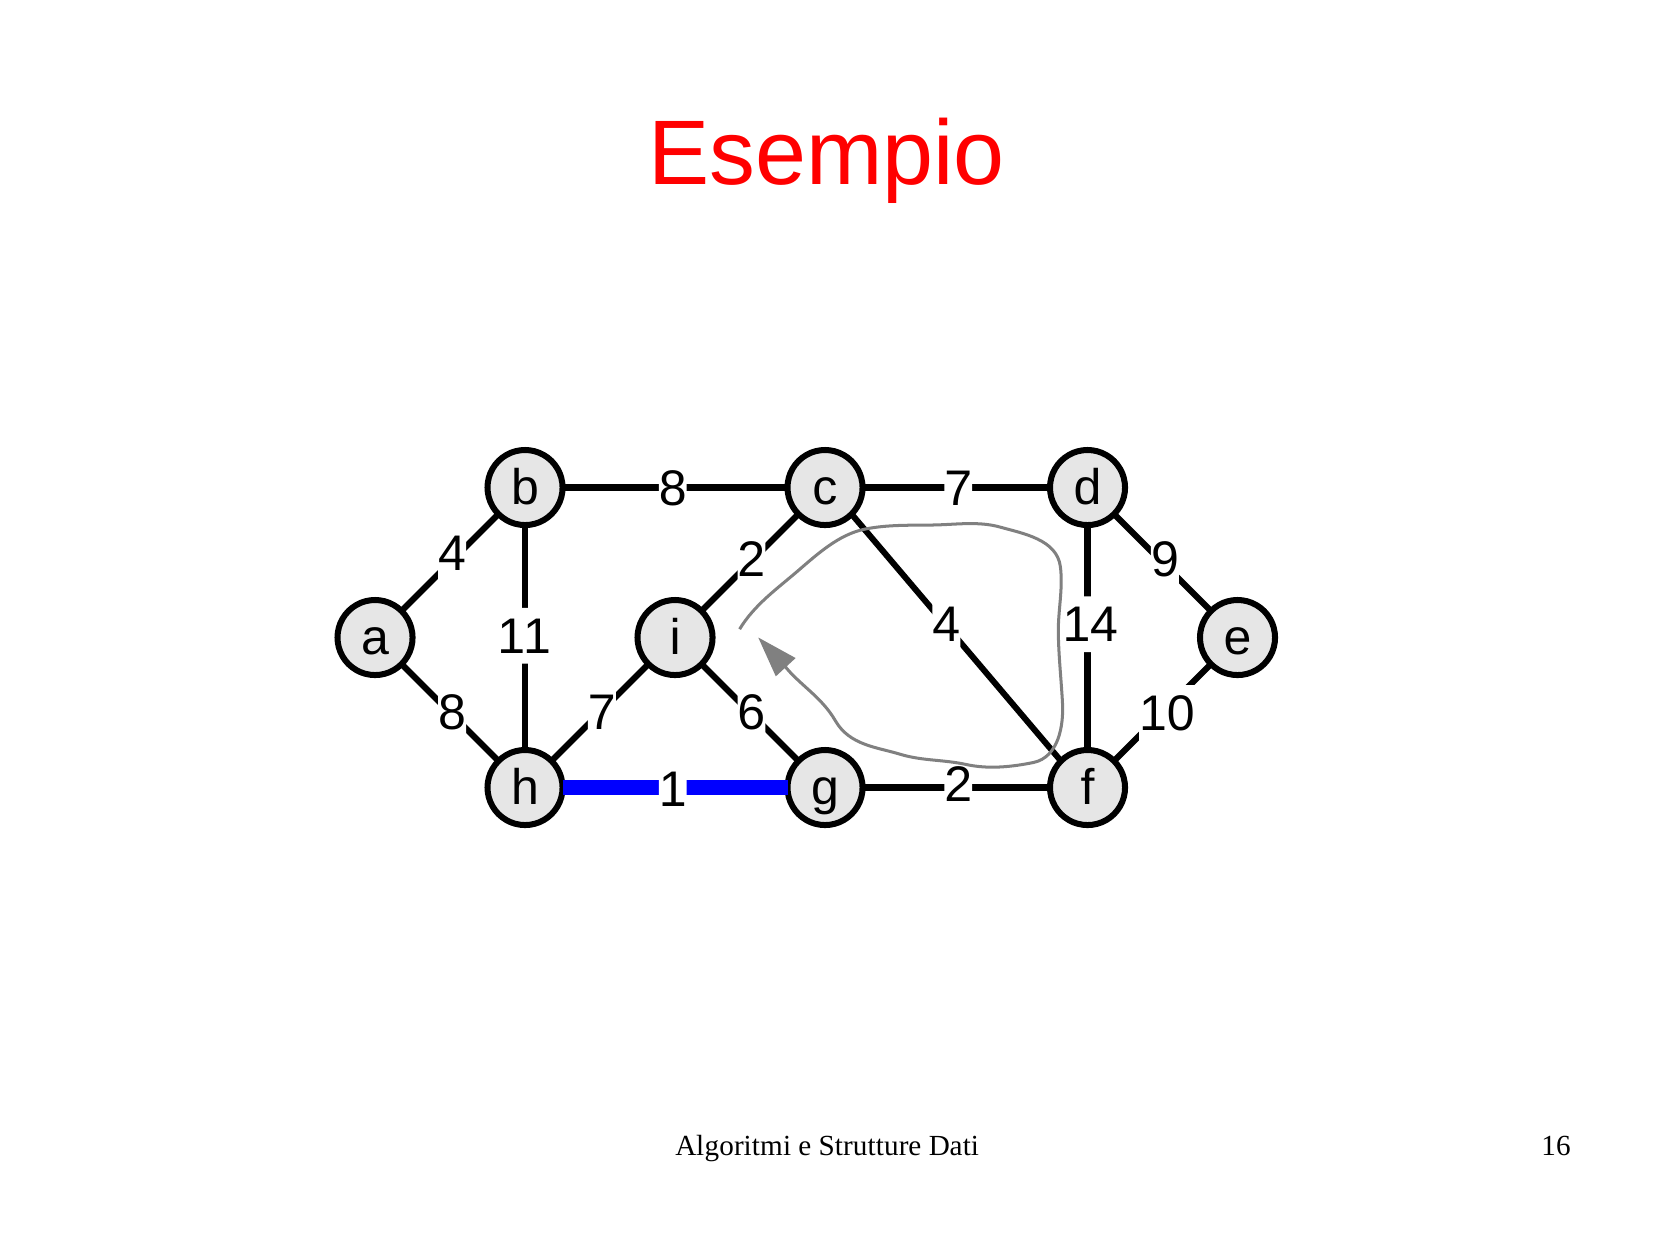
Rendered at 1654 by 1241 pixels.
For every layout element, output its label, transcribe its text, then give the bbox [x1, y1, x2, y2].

text_box e [1200, 600, 1276, 676]
text_box 7 [587, 684, 616, 741]
text_box 4 [438, 525, 467, 581]
text_box 7 [944, 460, 973, 517]
text_box c [787, 450, 863, 526]
text_box g [788, 750, 863, 826]
text_box 11 [497, 607, 557, 664]
text_box 6 [737, 684, 766, 741]
text_box d [1050, 450, 1126, 525]
text_box 1 [658, 761, 687, 818]
text_box 2 [944, 763, 973, 812]
text_box 9 [1150, 531, 1179, 588]
text_box 14 [1062, 596, 1119, 653]
text_box 4 [932, 596, 961, 653]
text_box 10 [1139, 685, 1195, 741]
text_box f [1050, 750, 1126, 826]
text_box b [487, 450, 563, 525]
text_box 2 [737, 531, 766, 588]
text_box h [487, 750, 563, 826]
text_box 8 [438, 684, 467, 741]
text_box i [637, 600, 713, 676]
text_box a [337, 600, 413, 676]
title Esempio [82, 49, 1571, 257]
text_box 2 [944, 756, 973, 764]
text_box 8 [658, 460, 687, 516]
